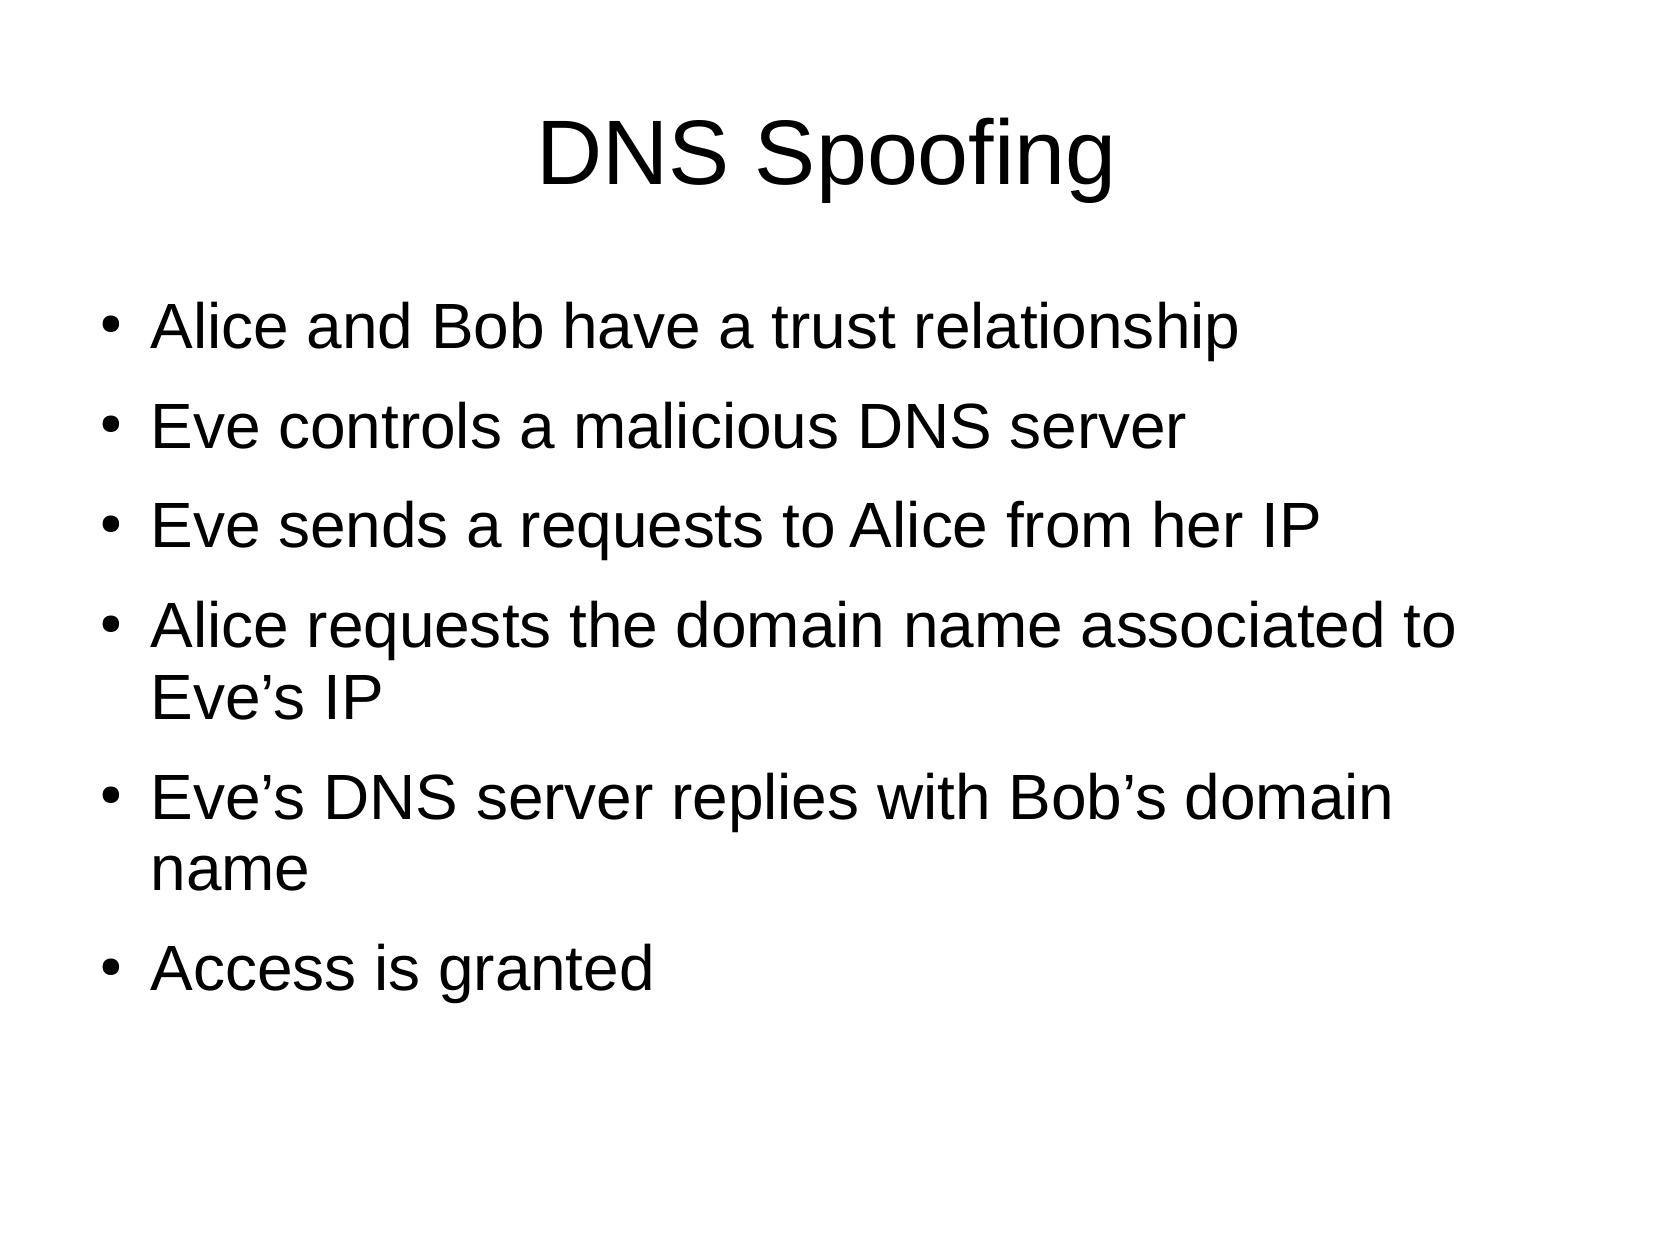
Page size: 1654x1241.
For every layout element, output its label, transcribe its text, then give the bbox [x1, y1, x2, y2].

list Alice and Bob have a trust relationship Eve controls a malicious DNS server Eve sends a requests to Alice from her IP Alice requests the domain name associated to Eve’s IP Eve’s DNS server replies with Bob’s domain name Access is granted [82, 290, 1571, 1010]
title DNS Spoofing [82, 49, 1571, 257]
